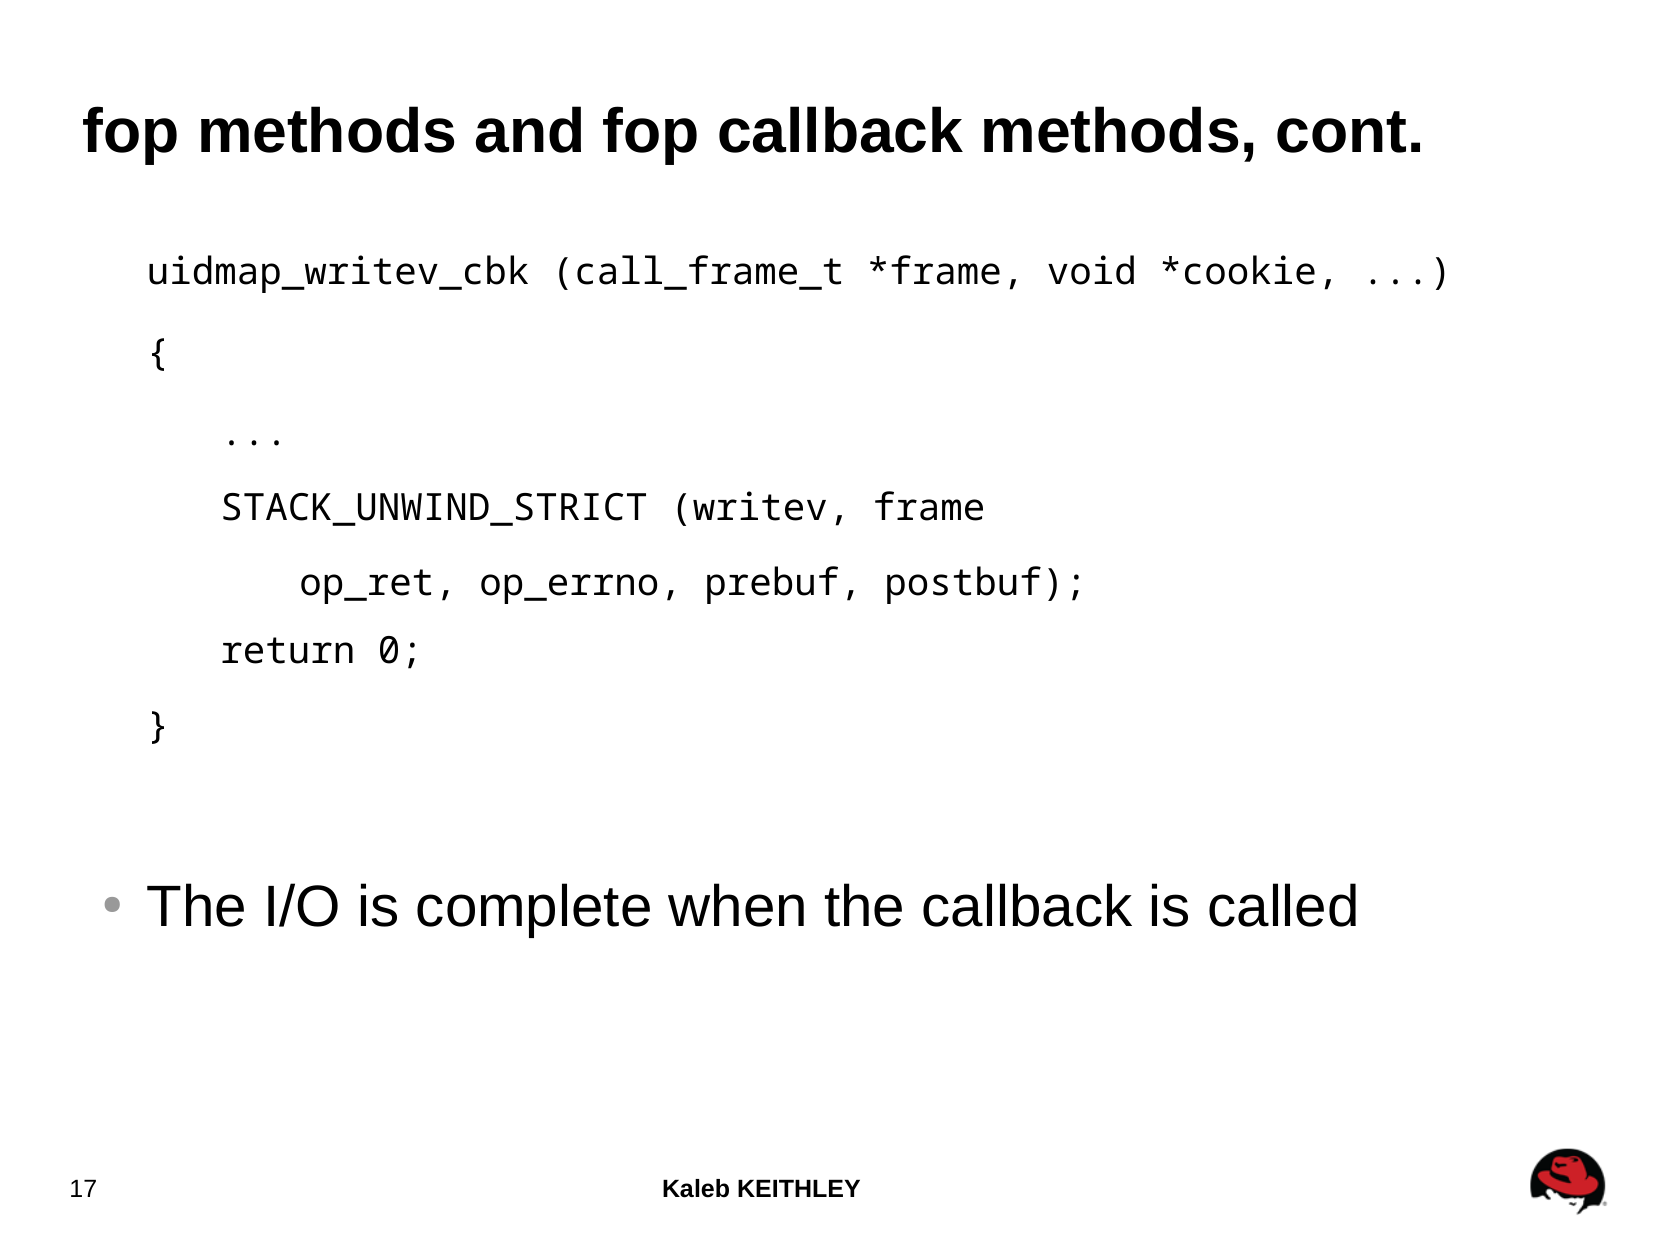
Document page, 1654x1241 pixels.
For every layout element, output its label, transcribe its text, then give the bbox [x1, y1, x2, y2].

title fop methods and fop callback methods, cont. [82, 37, 1571, 226]
picture [1529, 1146, 1613, 1224]
list uidmap_writev_cbk (call_frame_t *frame, void *cookie, ...) { ... STACK_UNWIND_STRICT (writev, frame op_ret, op_errno, prebuf, postbuf); return 0; } The I/O is complete when the callback is called [86, 244, 1576, 1039]
